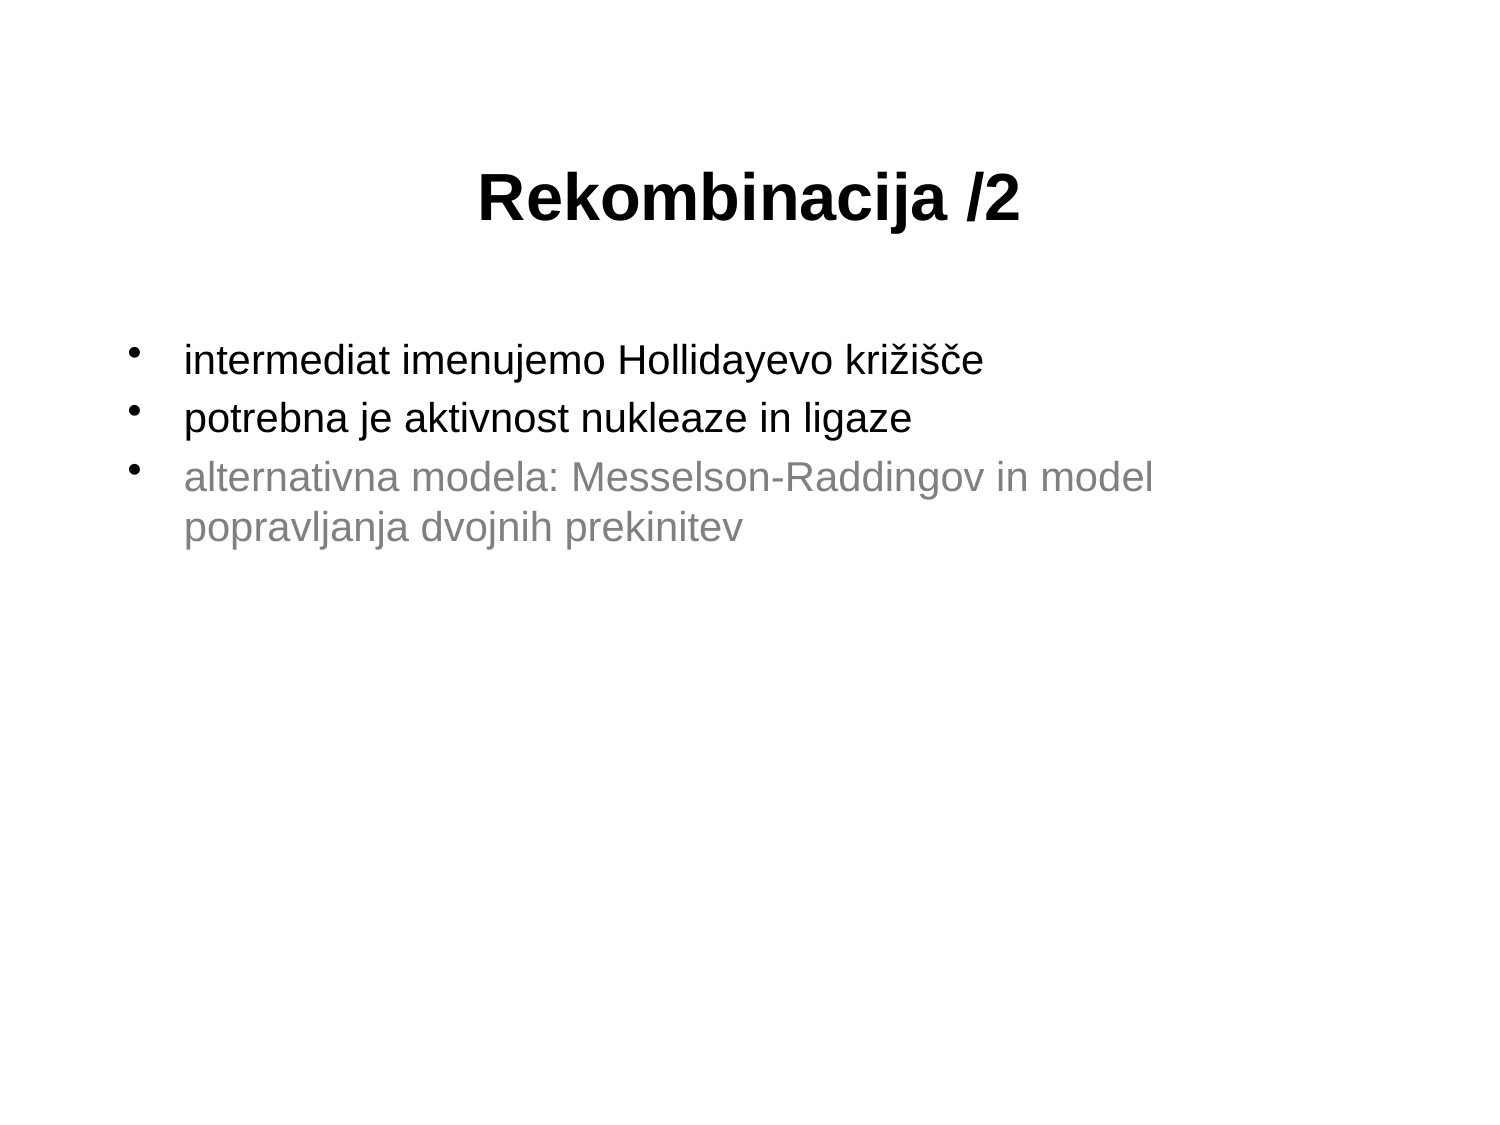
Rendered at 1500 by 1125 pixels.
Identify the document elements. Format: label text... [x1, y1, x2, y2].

title Rekombinacija /2 [112, 99, 1388, 288]
list intermediat imenujemo Hollidayevo križišče potrebna je aktivnost nukleaze in ligaze alternativna modela: Messelson-Raddingov in model popravljanja dvojnih prekinitev [112, 324, 1388, 1000]
